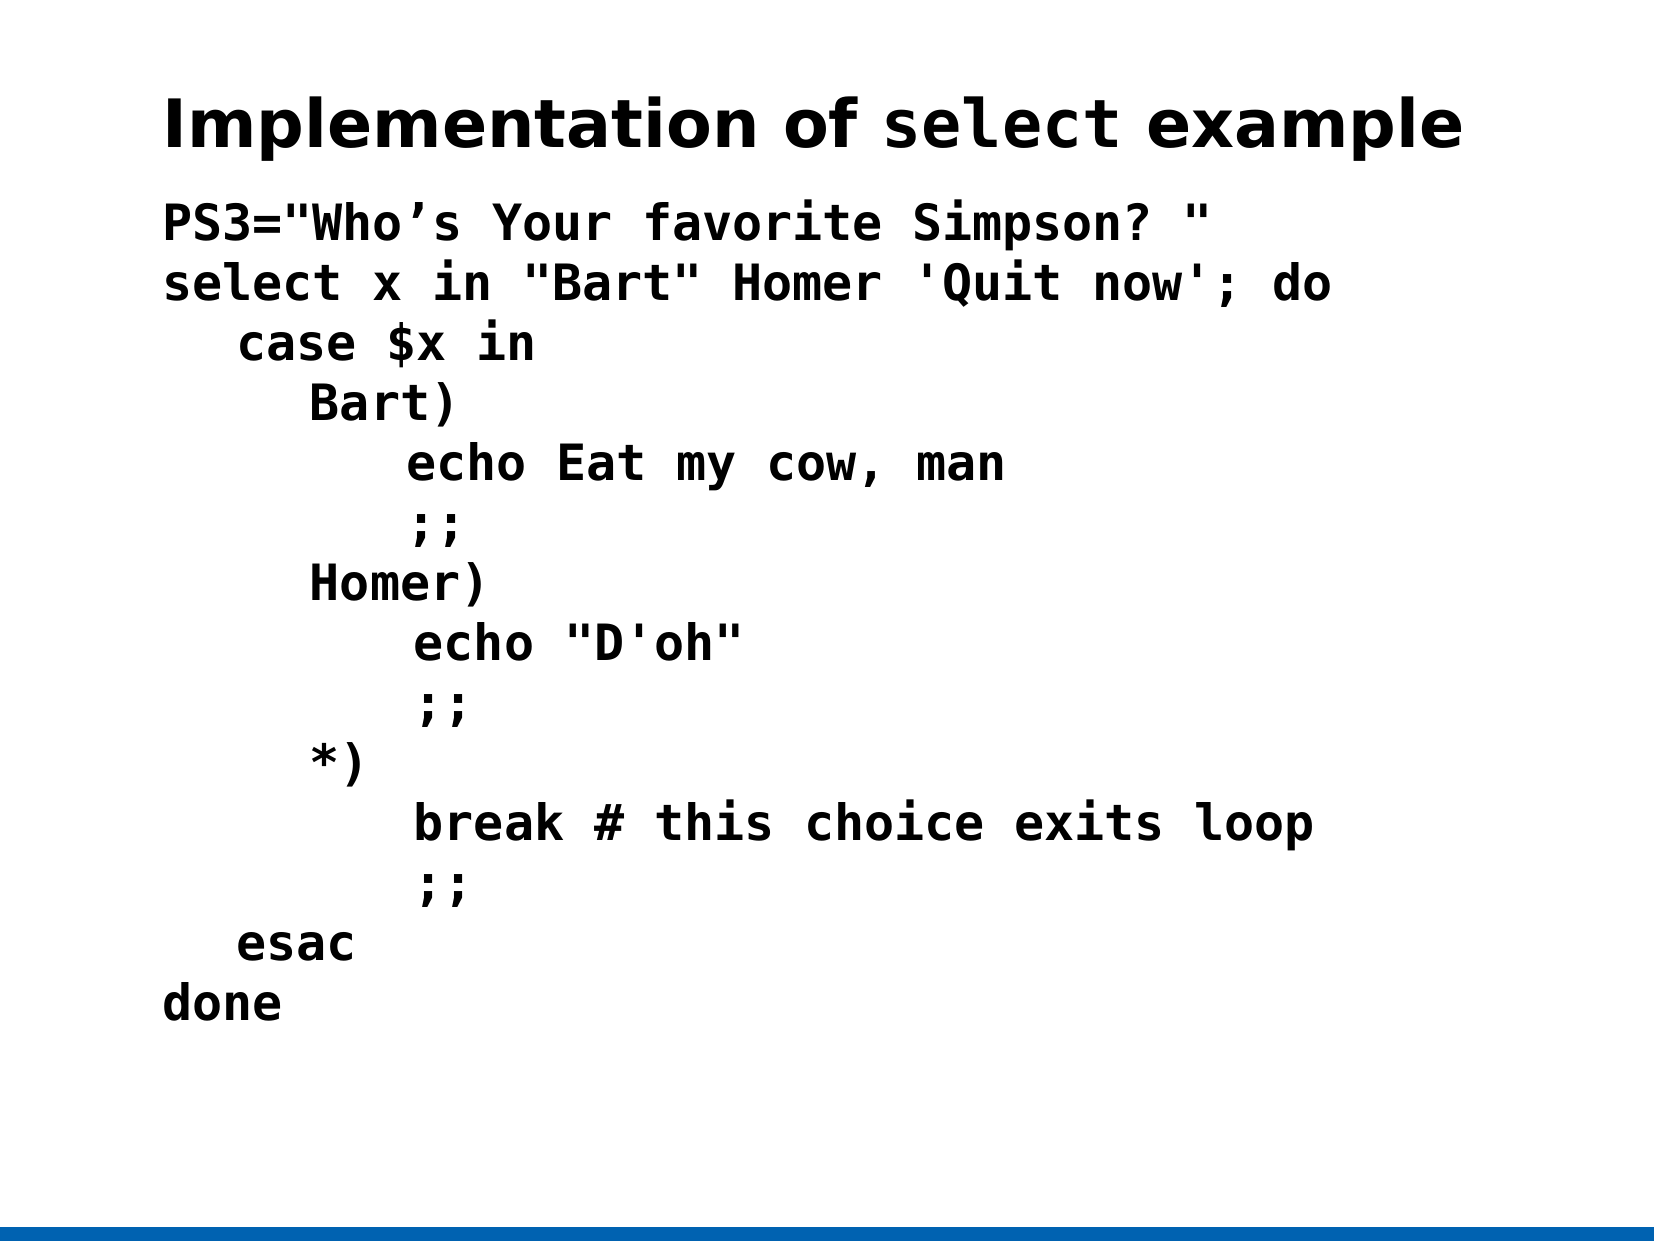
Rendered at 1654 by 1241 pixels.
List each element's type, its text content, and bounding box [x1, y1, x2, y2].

list Implementation of select example PS3="Who’s Your favorite Simpson? " select x in "Bart" Homer 'Quit now'; do case $x in Bart) echo Eat my cow, man ;; Homer) echo "D'oh" ;; *) break # this choice exits loop ;; esac done [147, 73, 1635, 1039]
